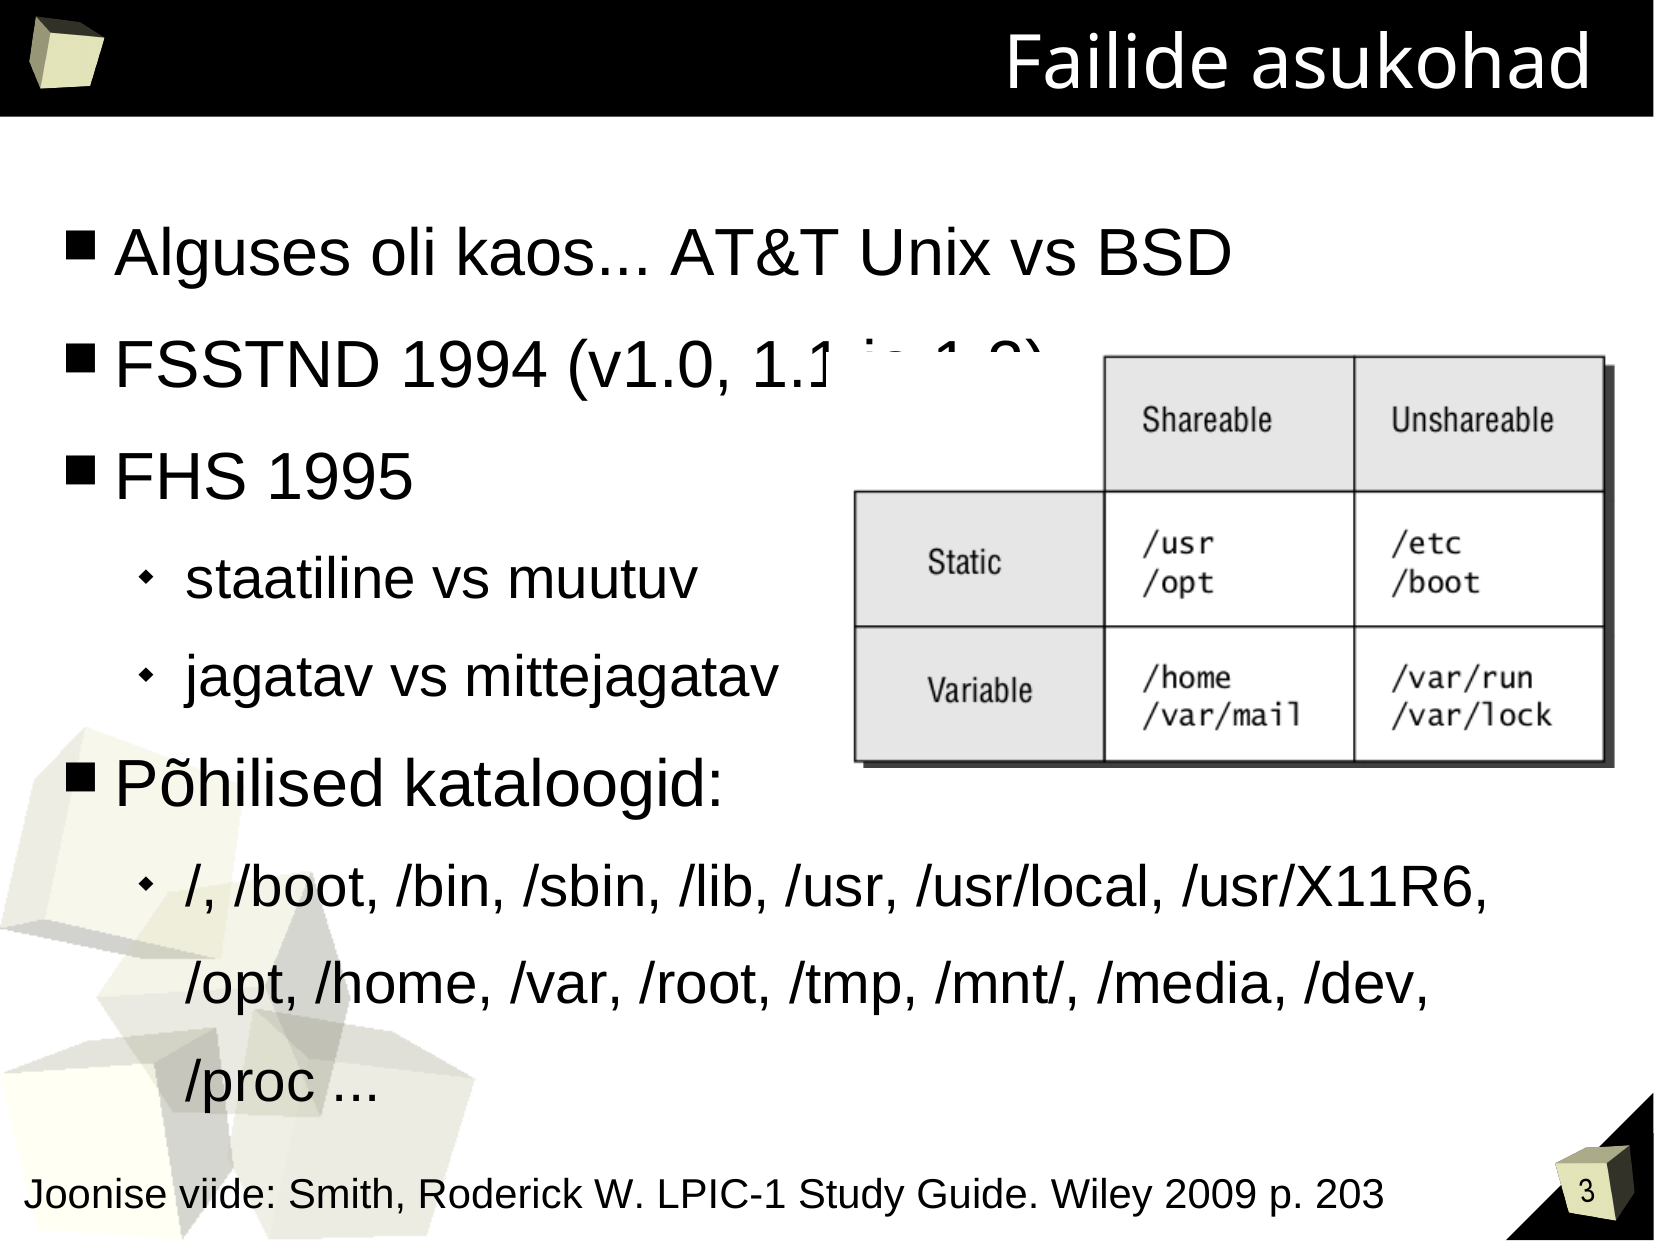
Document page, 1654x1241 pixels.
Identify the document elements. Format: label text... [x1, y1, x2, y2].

picture [826, 352, 1640, 768]
text_box Joonise viide: Smith, Roderick W. LPIC-1 Study Guide. Wiley 2009 p. 203 [23, 1170, 1583, 1218]
picture [0, 726, 477, 1241]
list Alguses oli kaos... AT&T Unix vs BSD FSSTND 1994 (v1.0, 1.1 ja 1.2) FHS 1995 staatiline vs muutuv jagatav vs mittejagatav Põhilised kataloogid: /, /boot, /bin, /sbin, /lib, /usr, /usr/local, /usr/X11R6, /opt, /home, /var, /root, /tmp, /mnt/, /media, /dev, /proc ... [44, 177, 1611, 1214]
title Failide asukohad [118, 0, 1595, 119]
